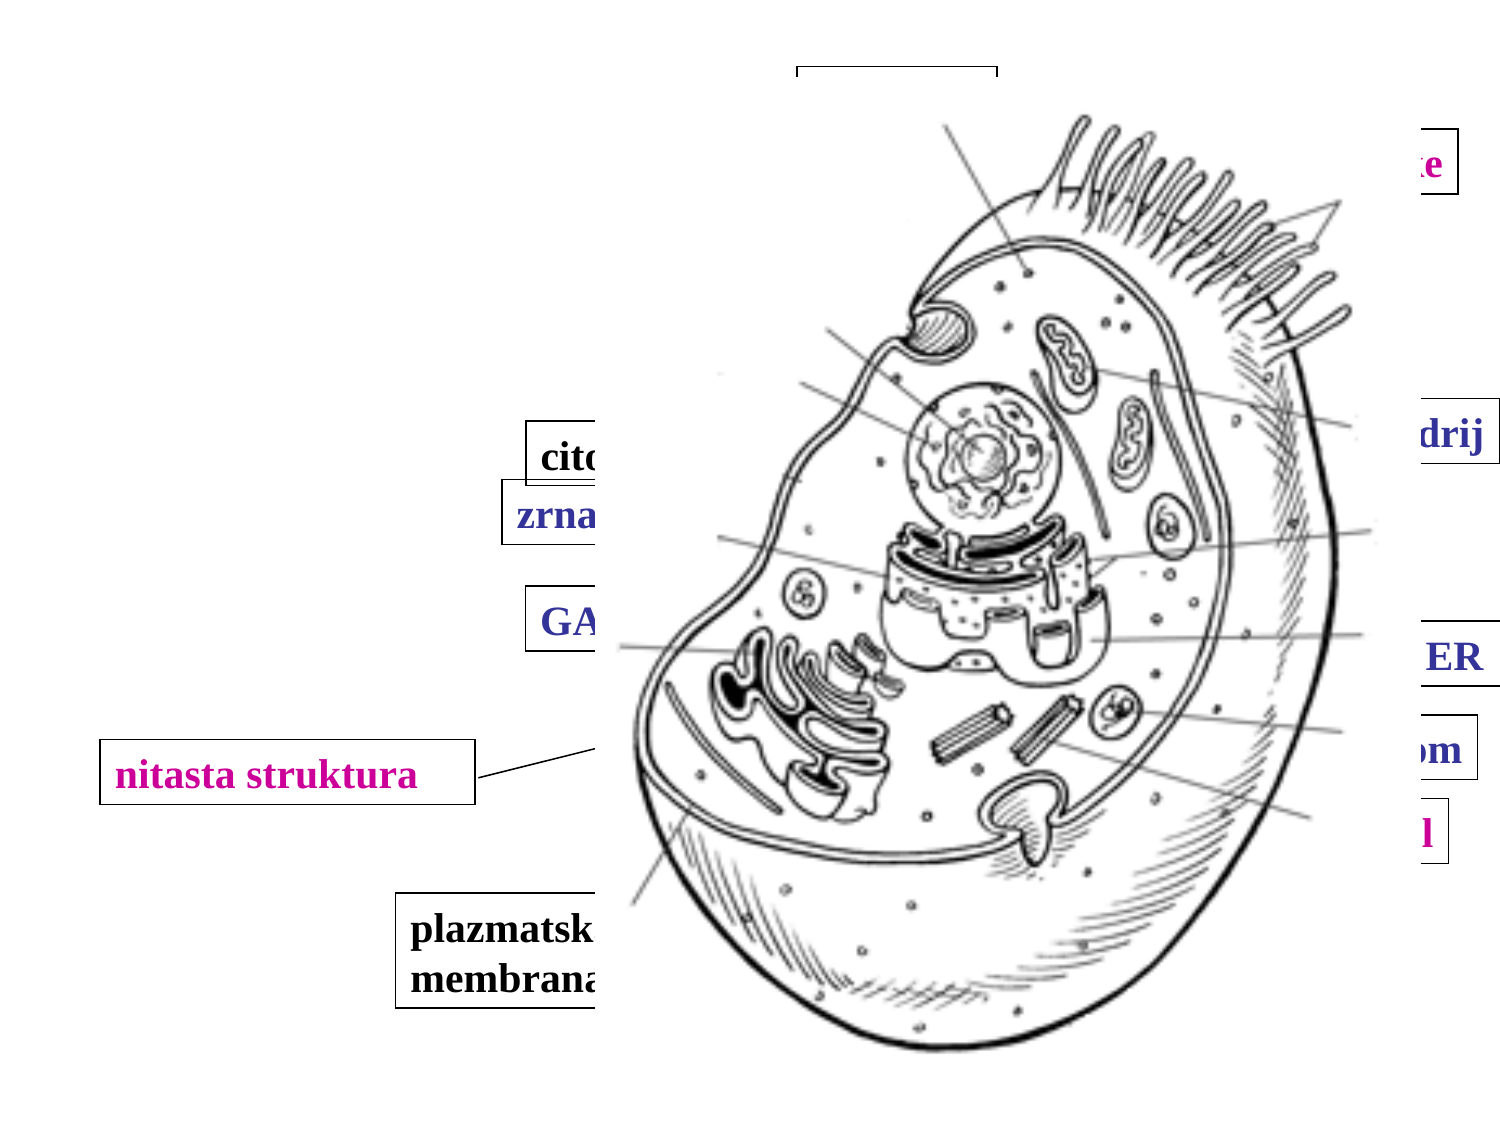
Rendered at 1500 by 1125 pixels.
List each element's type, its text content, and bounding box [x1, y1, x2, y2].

text_box lizosom [1421, 714, 1478, 780]
text_box plazmatska membrana [395, 893, 595, 1009]
text_box ribosomi [797, 66, 998, 77]
text_box citoplazma [525, 420, 595, 479]
chart [596, 864, 1424, 1091]
text_box gladki ER [1421, 621, 1500, 686]
text_box nitasta struktura [100, 739, 476, 805]
text_box mitohondrij [1421, 398, 1500, 464]
text_box centriol [1421, 798, 1449, 864]
picture [595, 77, 1421, 1090]
text_box GA [525, 586, 595, 652]
text_box GA [581, 613, 589, 624]
text_box migetalke [1421, 128, 1459, 194]
text_box zrnati ER [501, 479, 595, 545]
